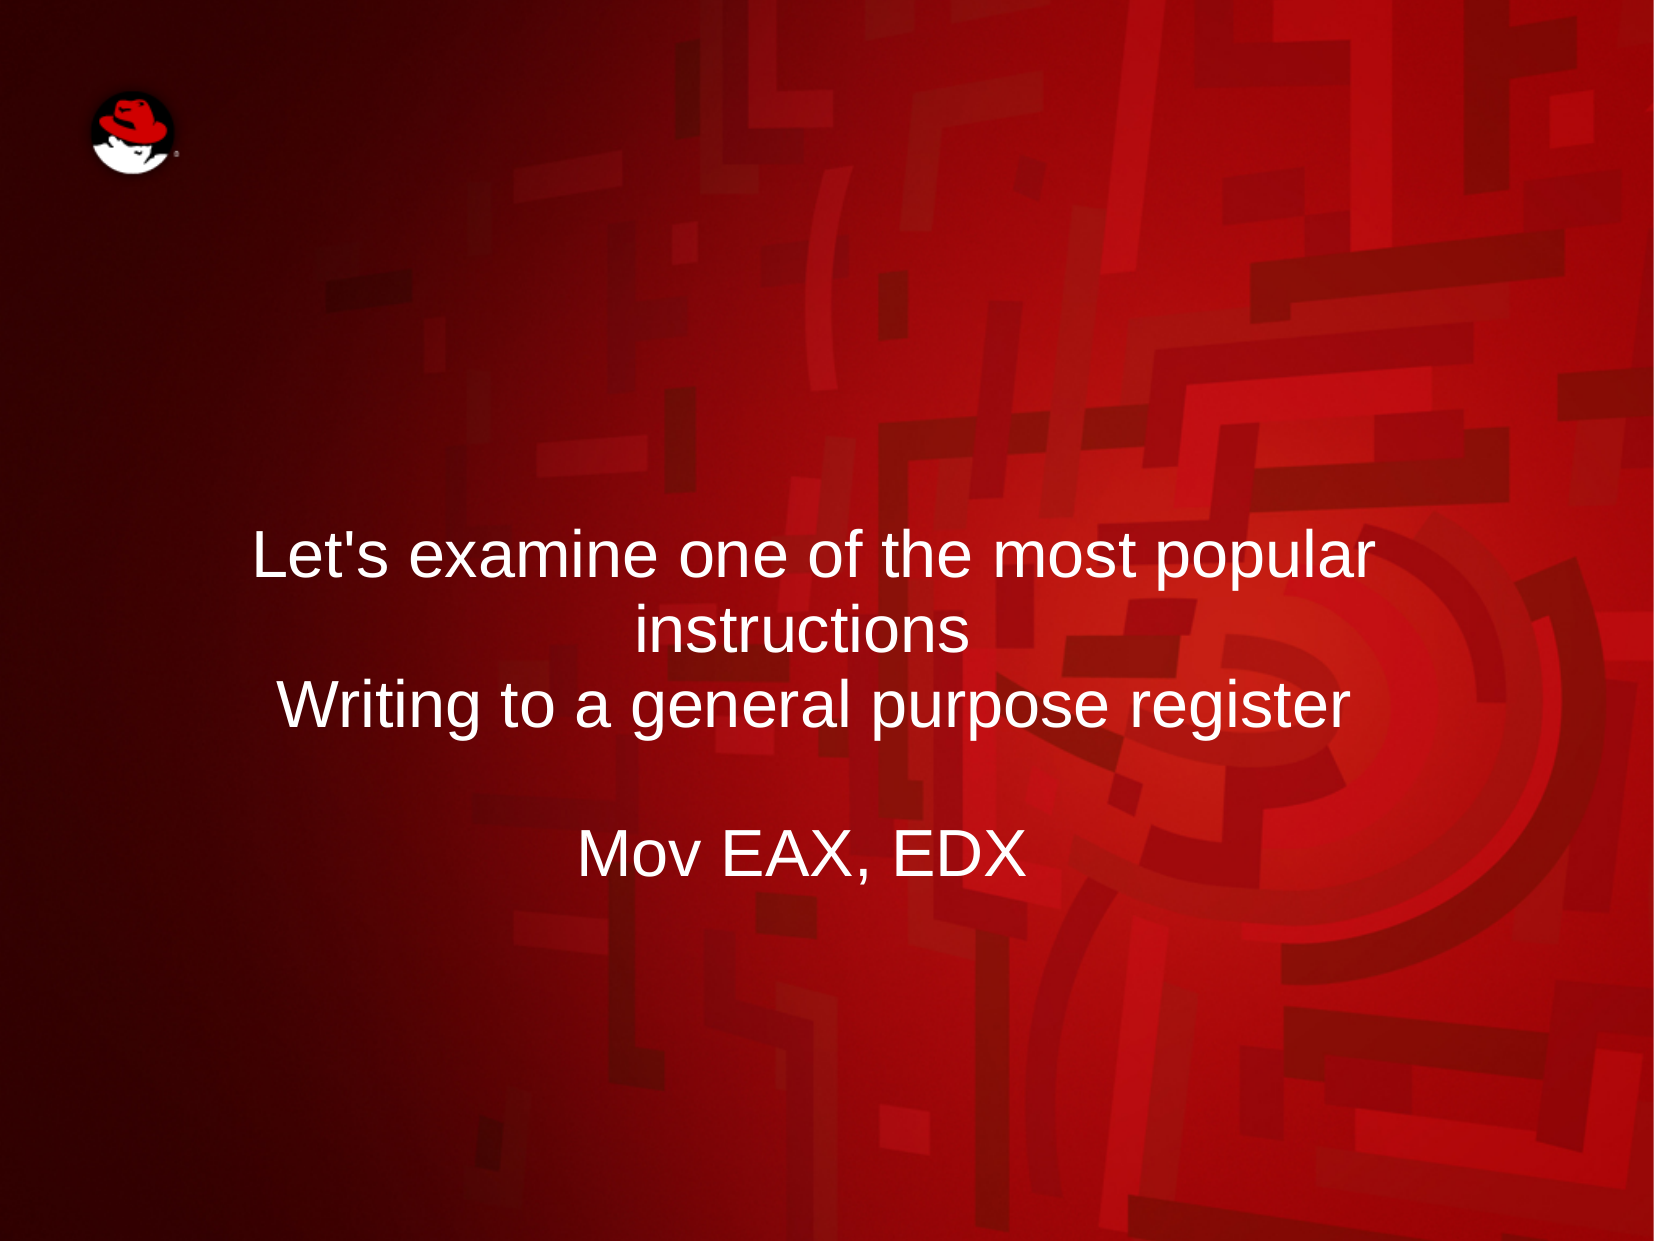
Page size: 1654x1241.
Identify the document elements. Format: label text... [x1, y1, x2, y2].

picture [0, 0, 1654, 1241]
text_box Let's examine one of the most popular instructions Writing to a general purpose register Mov EAX, EDX [120, 510, 1486, 991]
